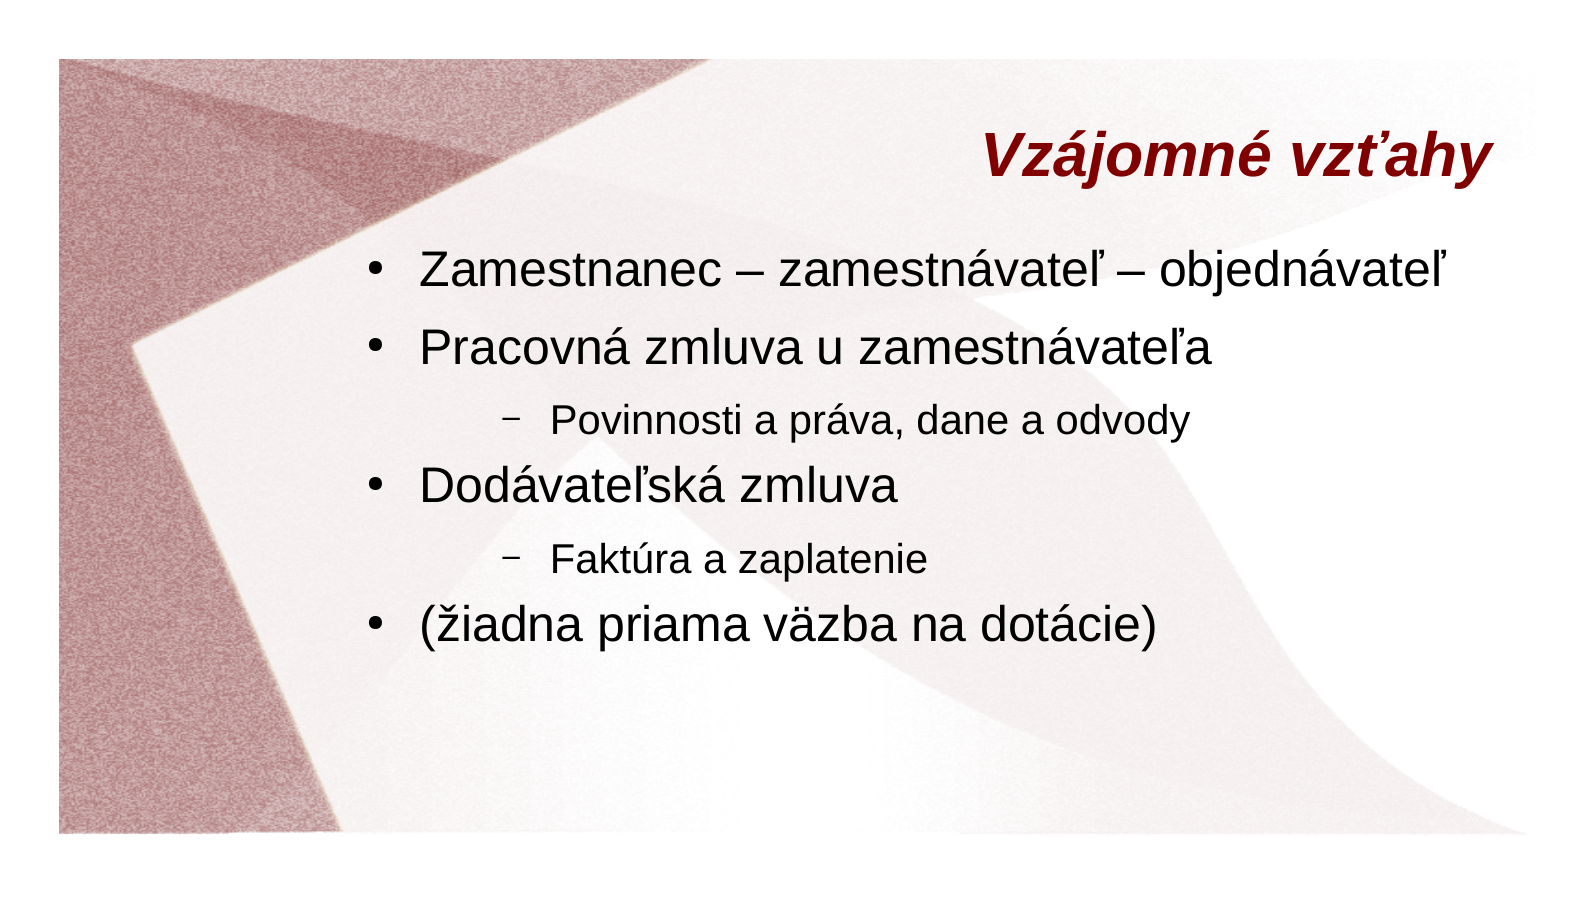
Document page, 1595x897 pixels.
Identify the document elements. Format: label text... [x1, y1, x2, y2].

list Zamestnanec – zamestnávateľ – objednávateľ Pracovná zmluva u zamestnávateľa Povinnosti a práva, dane a odvody Dodávateľská zmluva Faktúra a zaplatenie (žiadna priama väzba na dotácie) [349, 241, 1488, 693]
title Vzájomné vzťahy [591, 90, 1494, 220]
picture [59, 59, 1536, 838]
